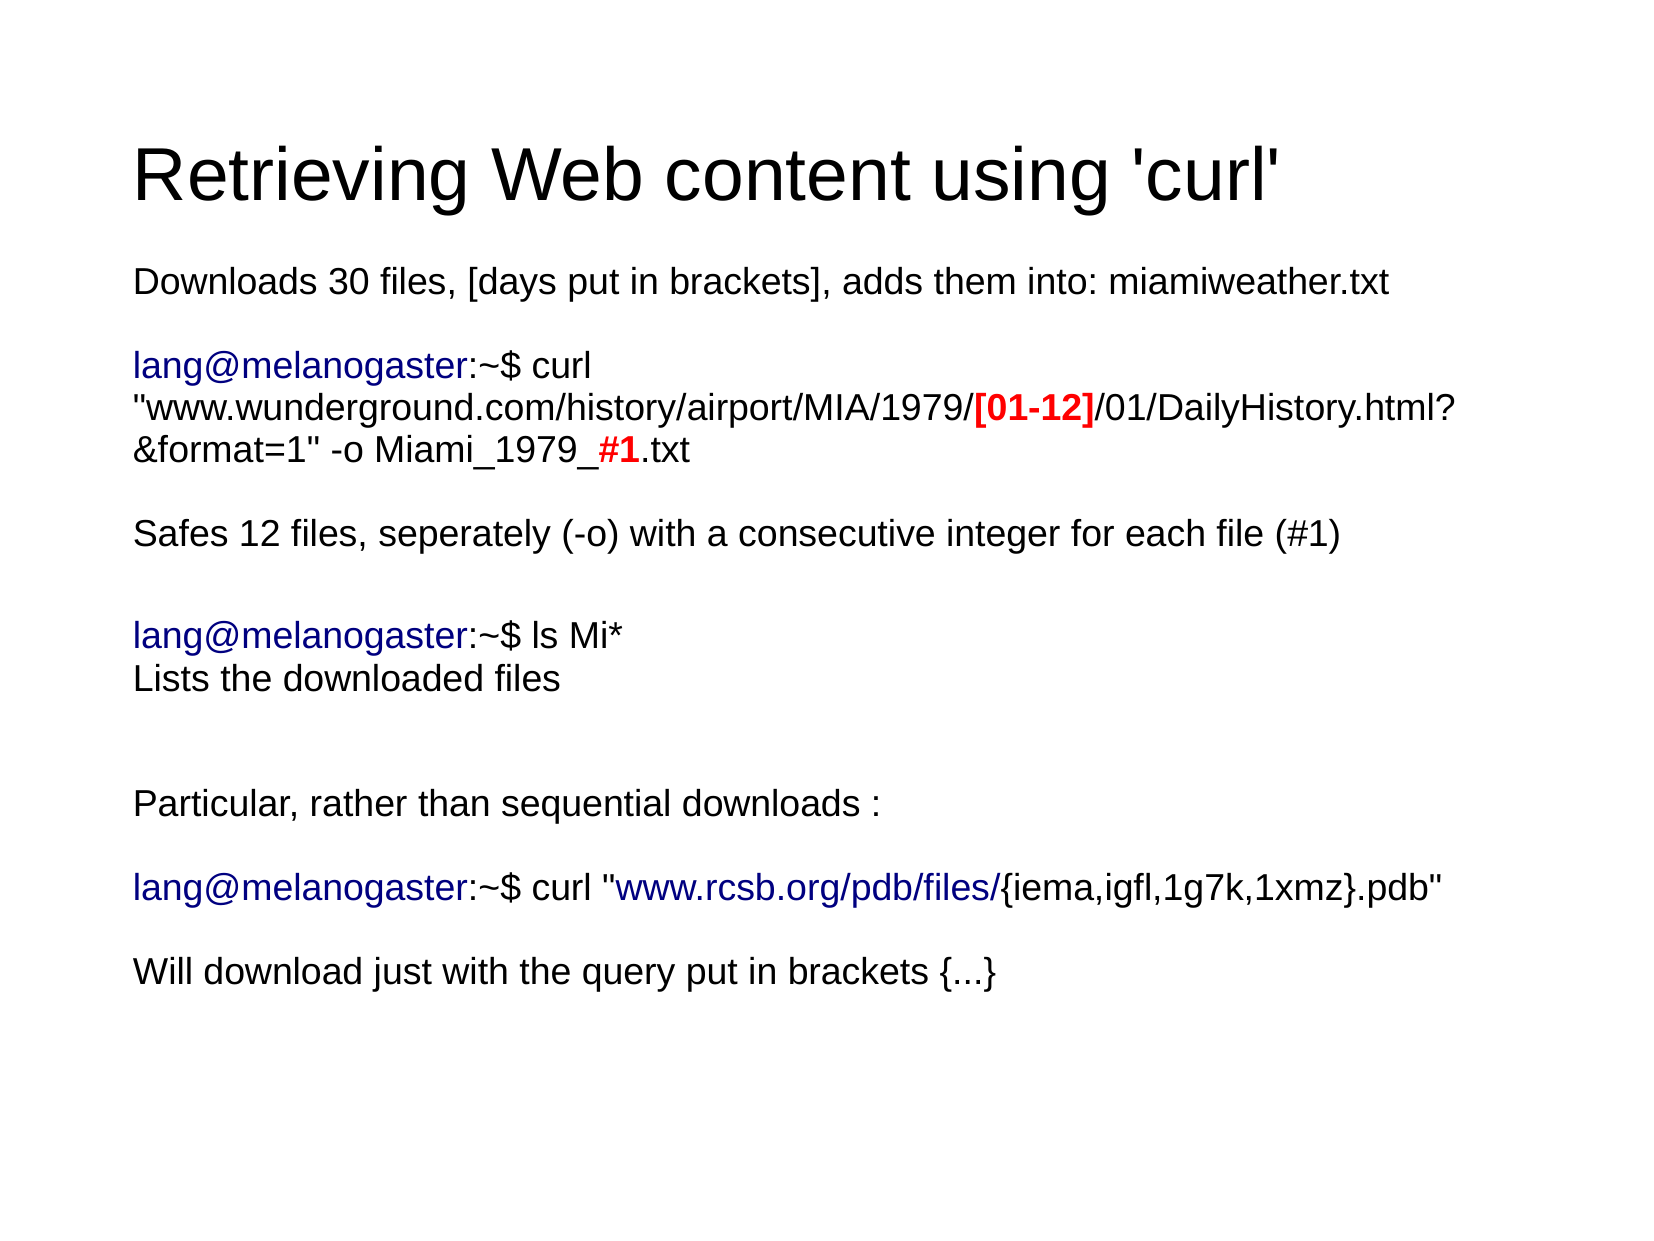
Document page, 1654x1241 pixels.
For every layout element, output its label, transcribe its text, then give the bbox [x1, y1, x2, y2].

text_box Retrieving Web content using 'curl' Downloads 30 files, [days put in brackets], adds them into: miamiweather.txt lang@melanogaster:~$ curl "www.wunderground.com/history/airport/MIA/1979/[01-12]/01/DailyHistory.html?&format=1" -o Miami_1979_#1.txt Safes 12 files, seperately (-o) with a consecutive integer for each file (#1) lang@melanogaster:~$ ls Mi* Lists the downloaded files Particular, rather than sequential downloads : lang@melanogaster:~$ curl "www.rcsb.org/pdb/files/{iema,igfl,1g7k,1xmz}.pdb" Will download just with the query put in brackets {...} [118, 118, 1625, 1206]
